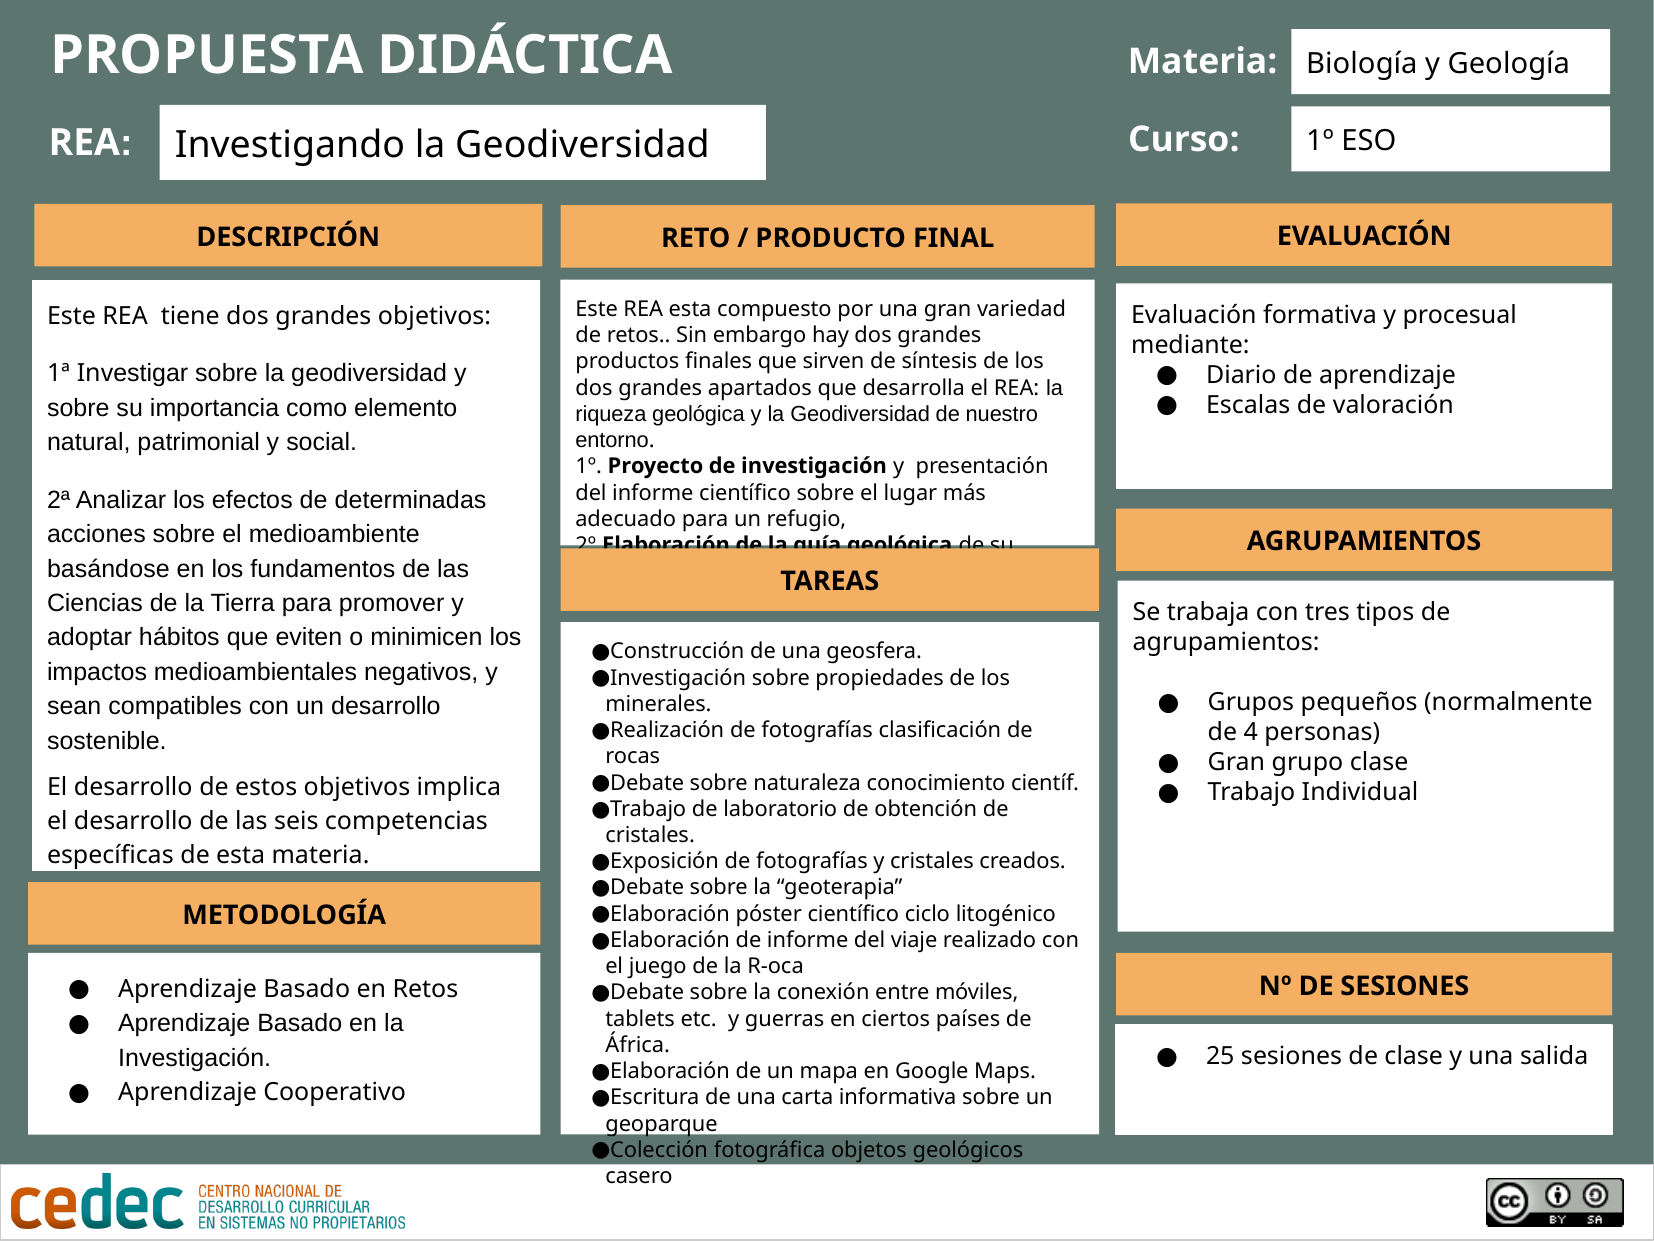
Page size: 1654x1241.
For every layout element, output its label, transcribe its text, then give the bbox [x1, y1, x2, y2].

text_box Biología y Geología [1291, 29, 1611, 95]
text_box Este REA tiene dos grandes objetivos: 1ª Investigar sobre la geodiversidad y sobre su importancia como elemento natural, patrimonial y social. 2ª Analizar los efectos de determinadas acciones sobre el medioambiente basándose en los fundamentos de las Ciencias de la Tierra para promover y adoptar hábitos que eviten o minimicen los impactos medioambientales negativos, y sean compatibles con un desarrollo sostenible. El desarrollo de estos objetivos implica el desarrollo de las seis competencias específicas de esta materia. [32, 280, 541, 871]
text_box METODOLOGÍA [28, 882, 541, 945]
text_box Aprendizaje Basado en Retos Aprendizaje Basado en la Investigación. Aprendizaje Cooperativo [28, 952, 541, 1135]
text_box AGRUPAMIENTOS [1116, 508, 1613, 572]
text_box Nº DE SESIONES [1116, 952, 1613, 1016]
text_box REA: [33, 110, 159, 174]
text_box Investigando la Geodiversidad [159, 104, 766, 180]
text_box Curso: [1113, 109, 1303, 173]
text_box Construcción de una geosfera. Investigación sobre propiedades de los minerales. Realización de fotografías clasificación de rocas Debate sobre naturaleza conocimiento científ. Trabajo de laboratorio de obtención de cristales. Exposición de fotografías y cristales creados. Debate sobre la “geoterapia” Elaboración póster científico ciclo litogénico Elaboración de informe del viaje realizado con el juego de la R-oca Debate sobre la conexión entre móviles, tablets etc. y guerras en ciertos países de África. Elaboración de un mapa en Google Maps. Escritura de una carta informativa sobre un geoparque Colección fotográfica objetos geológicos casero [560, 622, 1100, 1135]
text_box [0, 1164, 1654, 1241]
text_box 1º ESO [1291, 106, 1611, 172]
picture [1486, 1178, 1624, 1227]
text_box PROPUESTA DIDÁCTICA [35, 11, 887, 153]
text_box EVALUACIÓN [1116, 203, 1613, 266]
picture [11, 1173, 405, 1229]
text_box TAREAS [560, 548, 1100, 611]
text_box DESCRIPCIÓN [34, 203, 543, 267]
text_box Se trabaja con tres tipos de agrupamientos: Grupos pequeños (normalmente de 4 personas) Gran grupo clase Trabajo Individual [1117, 580, 1614, 932]
text_box RETO / PRODUCTO FINAL [560, 205, 1095, 268]
text_box Evaluación formativa y procesual mediante: Diario de aprendizaje Escalas de valoración [1116, 283, 1613, 489]
text_box Materia: [1113, 30, 1291, 94]
text_box Este REA esta compuesto por una gran variedad de retos.. Sin embargo hay dos grandes productos finales que sirven de síntesis de los dos grandes apartados que desarrolla el REA: la riqueza geológica y la Geodiversidad de nuestro entorno. 1º. Proyecto de investigación y presentación del informe científico sobre el lugar más adecuado para un refugio, 2º Elaboración de la guía geológica de su ciudad [560, 279, 1095, 546]
text_box 25 sesiones de clase y una salida [1116, 1024, 1613, 1135]
